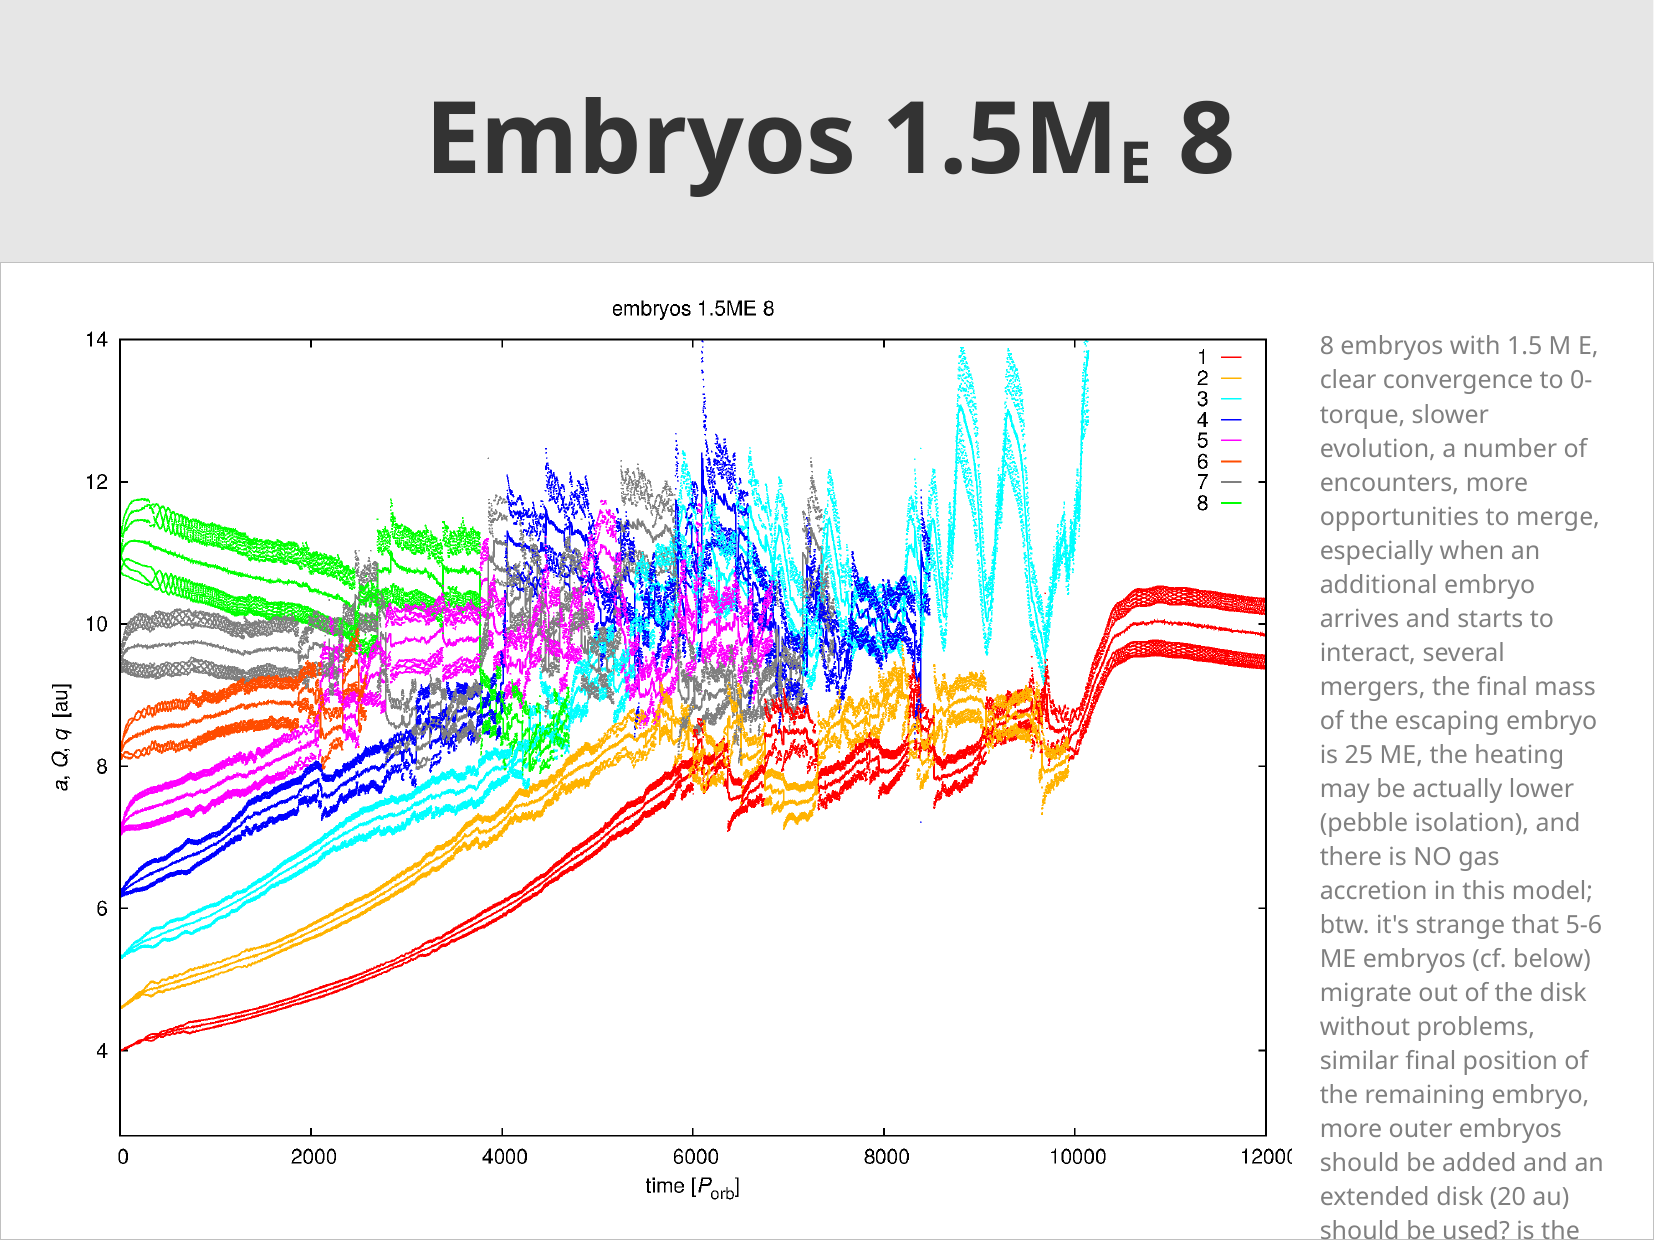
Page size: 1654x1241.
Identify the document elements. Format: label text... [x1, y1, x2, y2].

picture [45, 299, 1292, 1201]
title Embryos 1.5ME 8 [124, 31, 1537, 239]
text_box 8 embryos with 1.5 M E, clear convergence to 0-torque, slower evolution, a number of encounters, more opportunities to merge, especially when an additional embryo arrives and starts to interact, several mergers, the final mass of the escaping embryo is 25 ME, the heating may be actually lower (pebble isolation), and there is NO gas accretion in this model; btw. it's strange that 5-6 ME embryos (cf. below) migrate out of the disk without problems, similar final position of the remaining embryo, more outer embryos should be added and an extended disk (20 au) should be used? is the long duration of the high pebble flux ok? [1305, 320, 1621, 1176]
